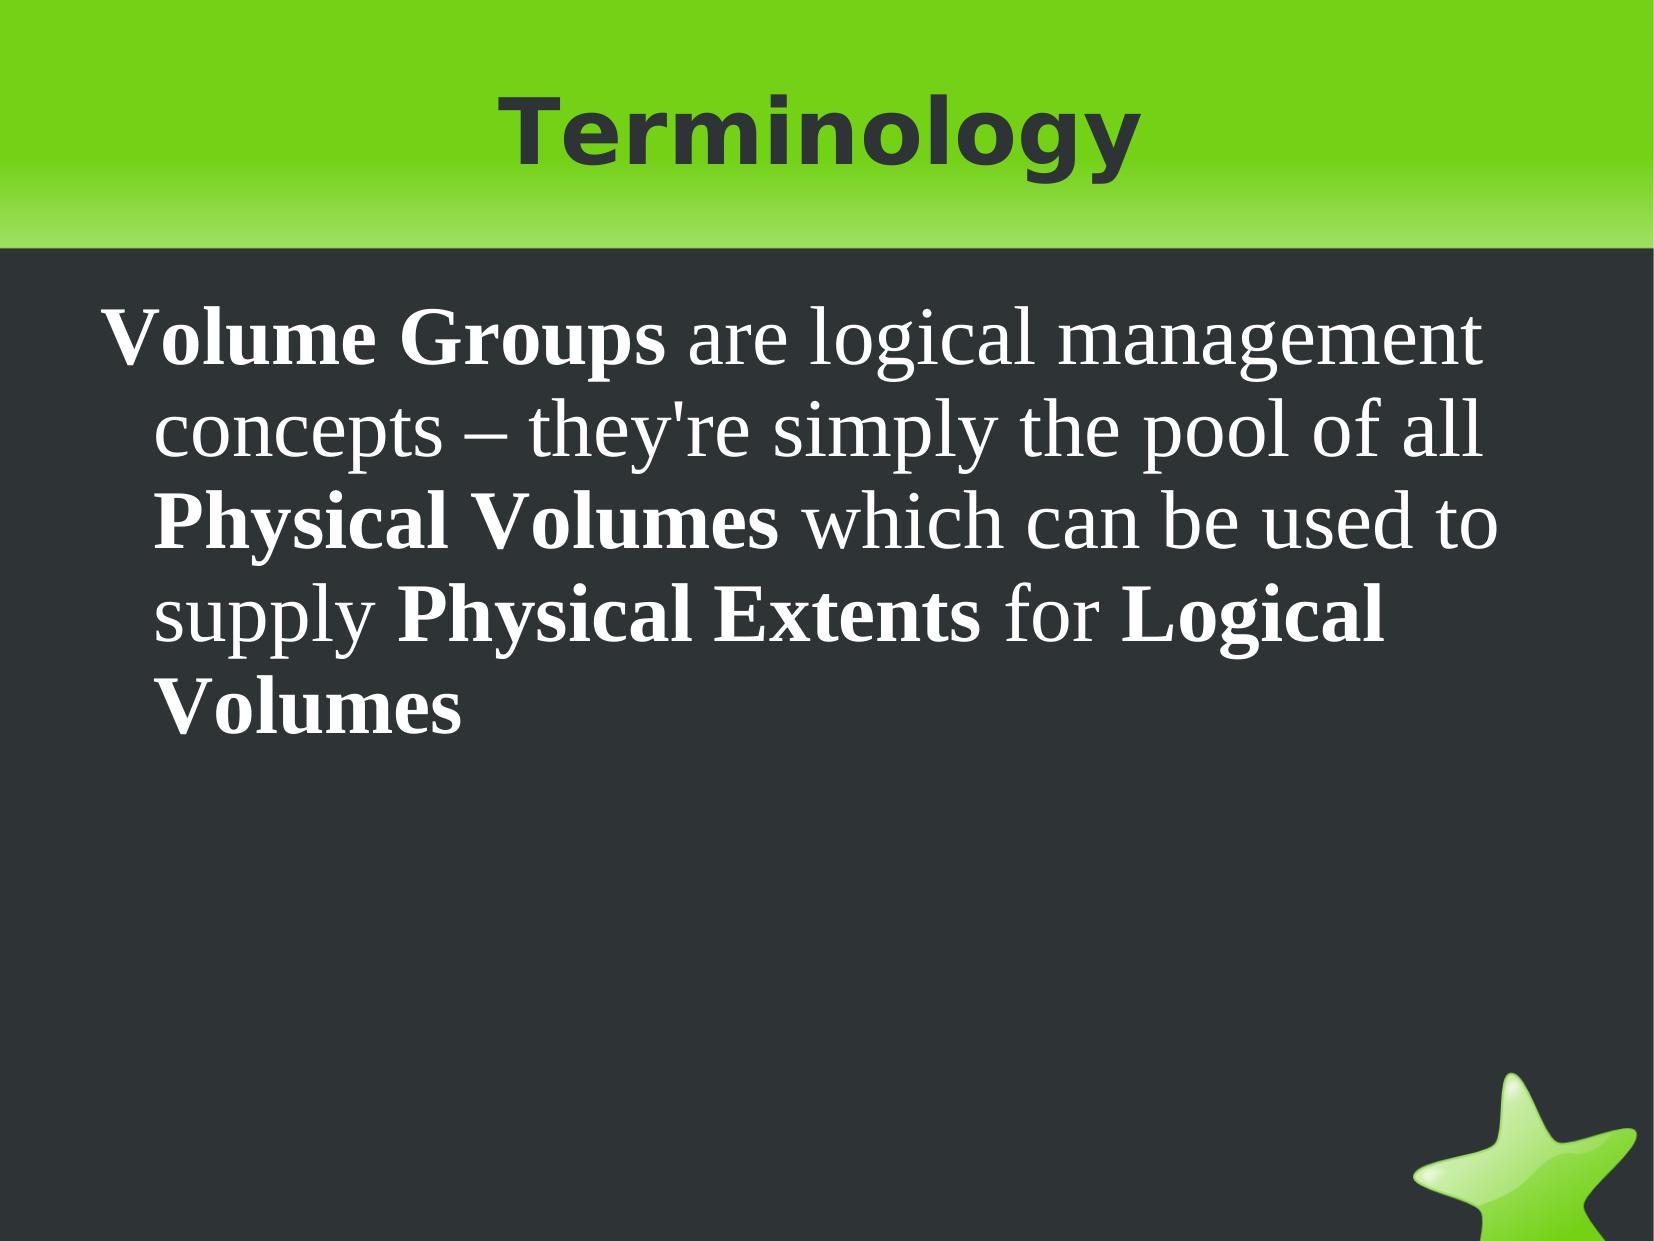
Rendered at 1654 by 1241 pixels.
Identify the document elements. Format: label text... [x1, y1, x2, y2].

title Terminology [76, 36, 1565, 229]
list Volume Groups are logical management concepts – they're simply the pool of all Physical Volumes which can be used to supply Physical Extents for Logical Volumes [82, 290, 1571, 1094]
picture [0, 0, 1654, 1241]
